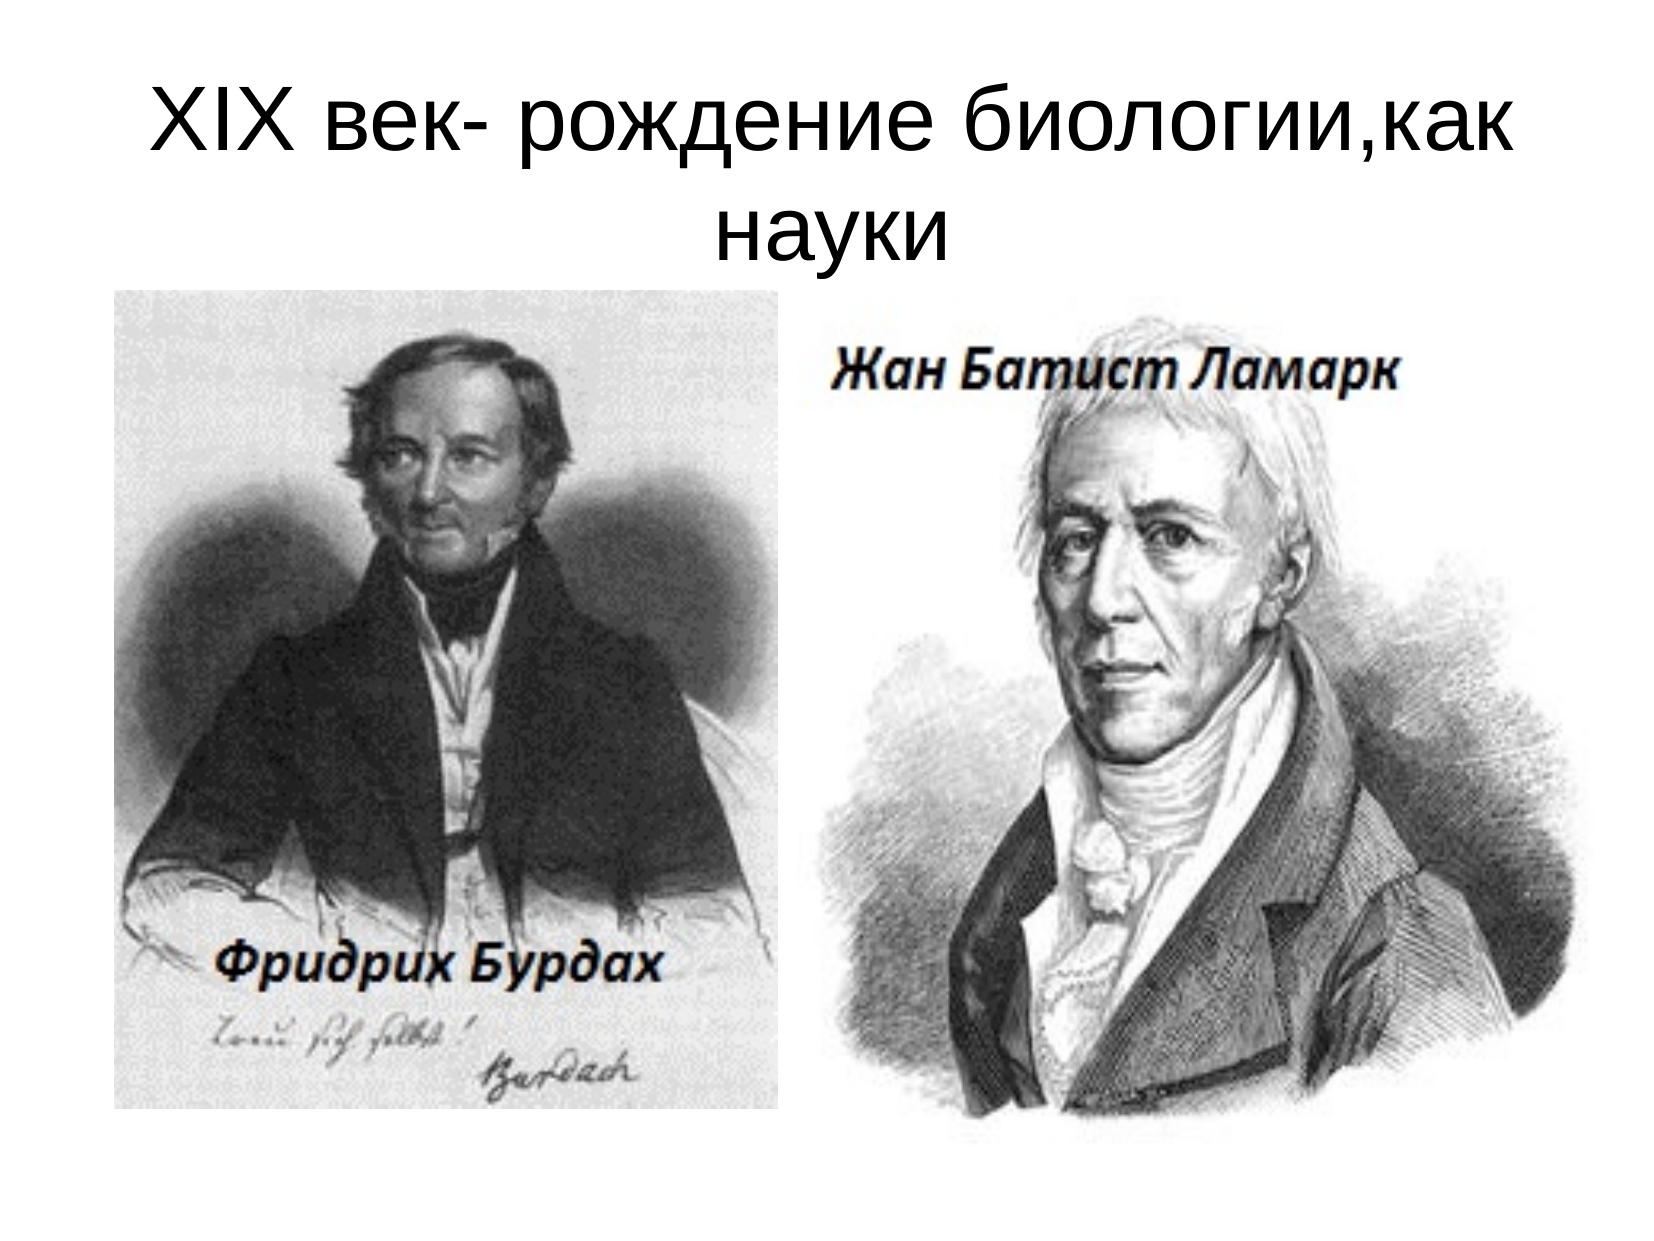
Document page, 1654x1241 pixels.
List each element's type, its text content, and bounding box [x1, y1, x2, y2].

title XIX век- рождение биологии,как науки [88, 59, 1577, 267]
picture [797, 295, 1595, 1152]
picture [114, 290, 778, 1109]
